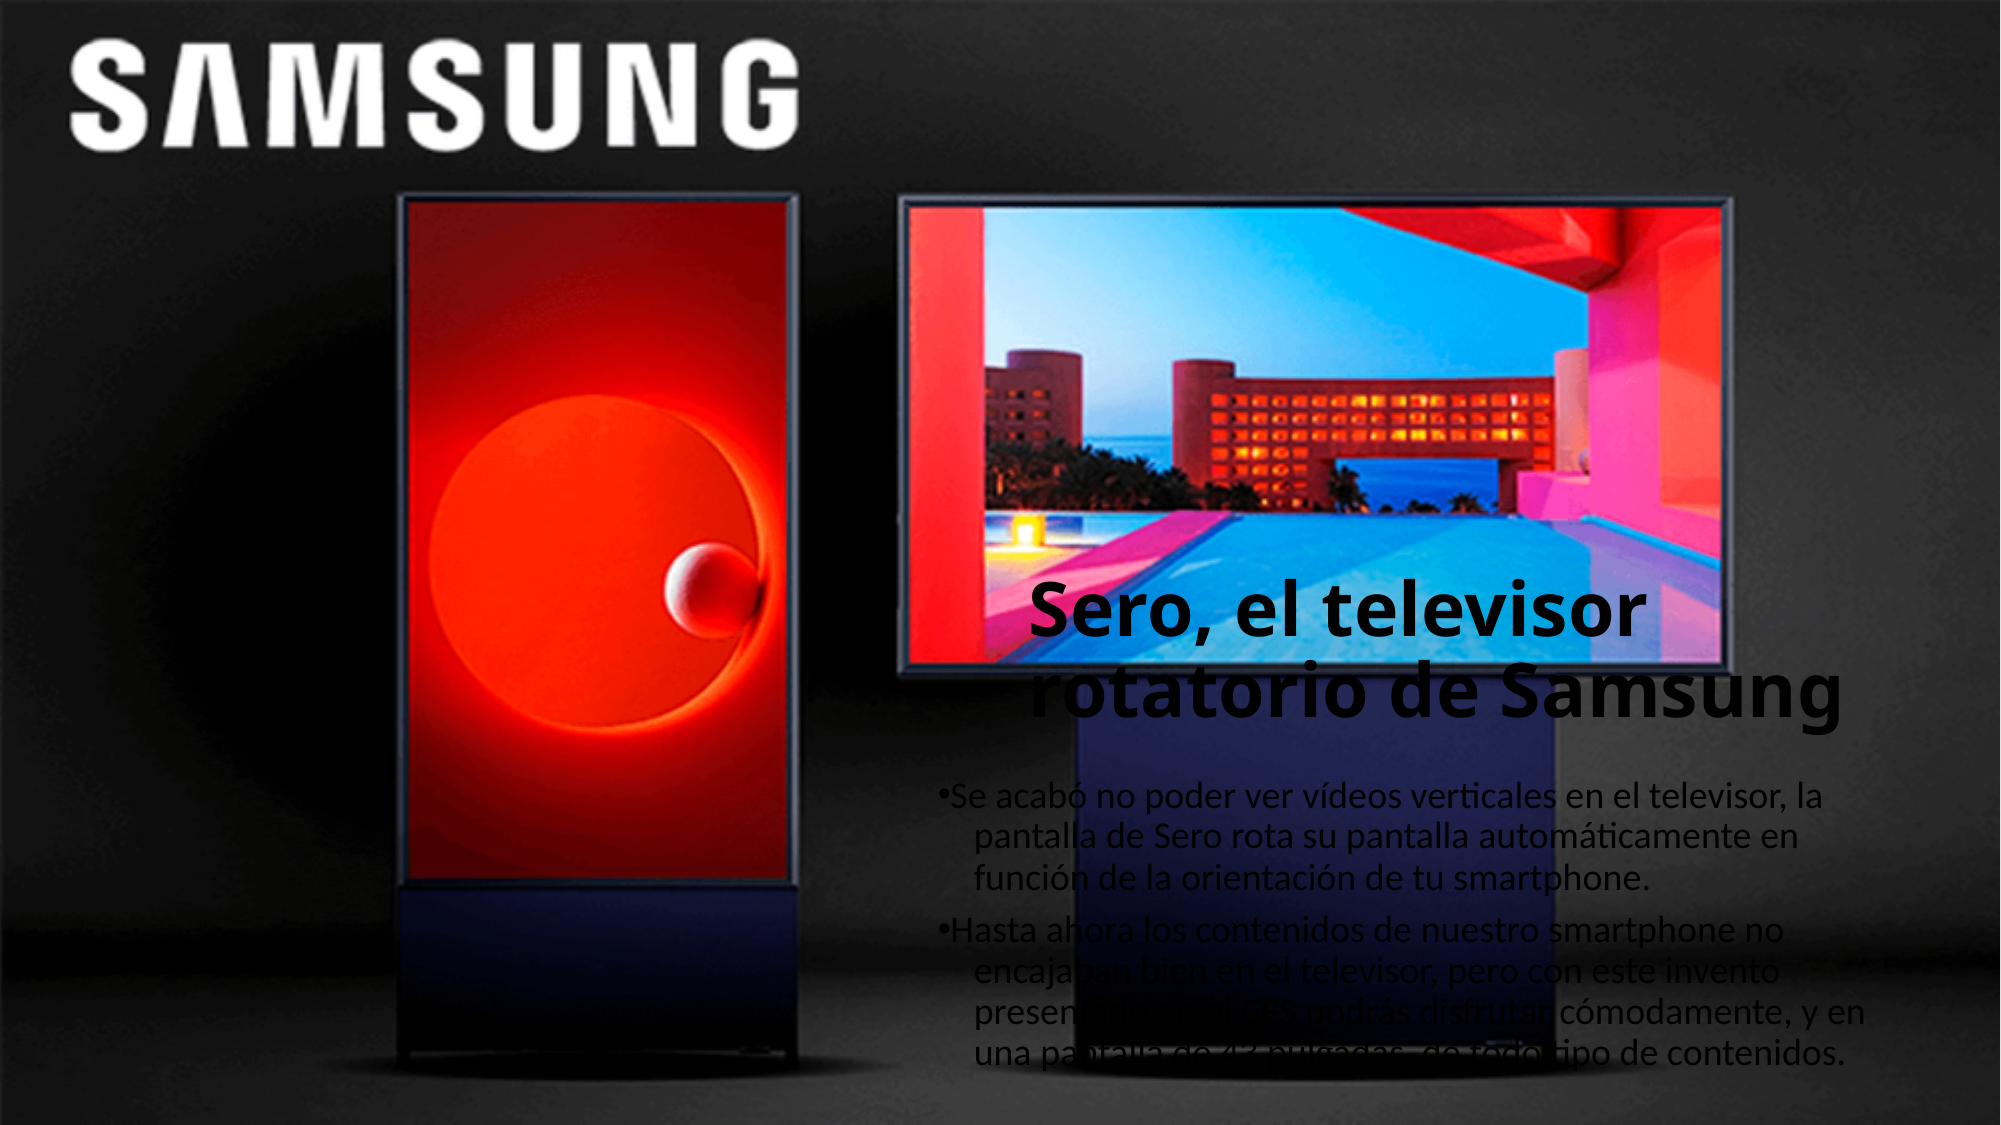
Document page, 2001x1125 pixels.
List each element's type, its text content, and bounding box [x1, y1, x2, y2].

picture [0, 0, 2000, 1125]
text_box Sero, el televisor rotatorio de Samsung [1013, 522, 1925, 742]
text_box Se acabó no poder ver vídeos verticales en el televisor, la pantalla de Sero rota su pantalla automáticamente en función de la orientación de tu smartphone. Hasta ahora los contenidos de nuestro smartphone no encajaban bien en el televisor, pero con este invento presentado en el CES podrás disfrutar cómodamente, y en una pantalla de 43 pulgadas, de todo tipo de contenidos. [922, 767, 1913, 1111]
